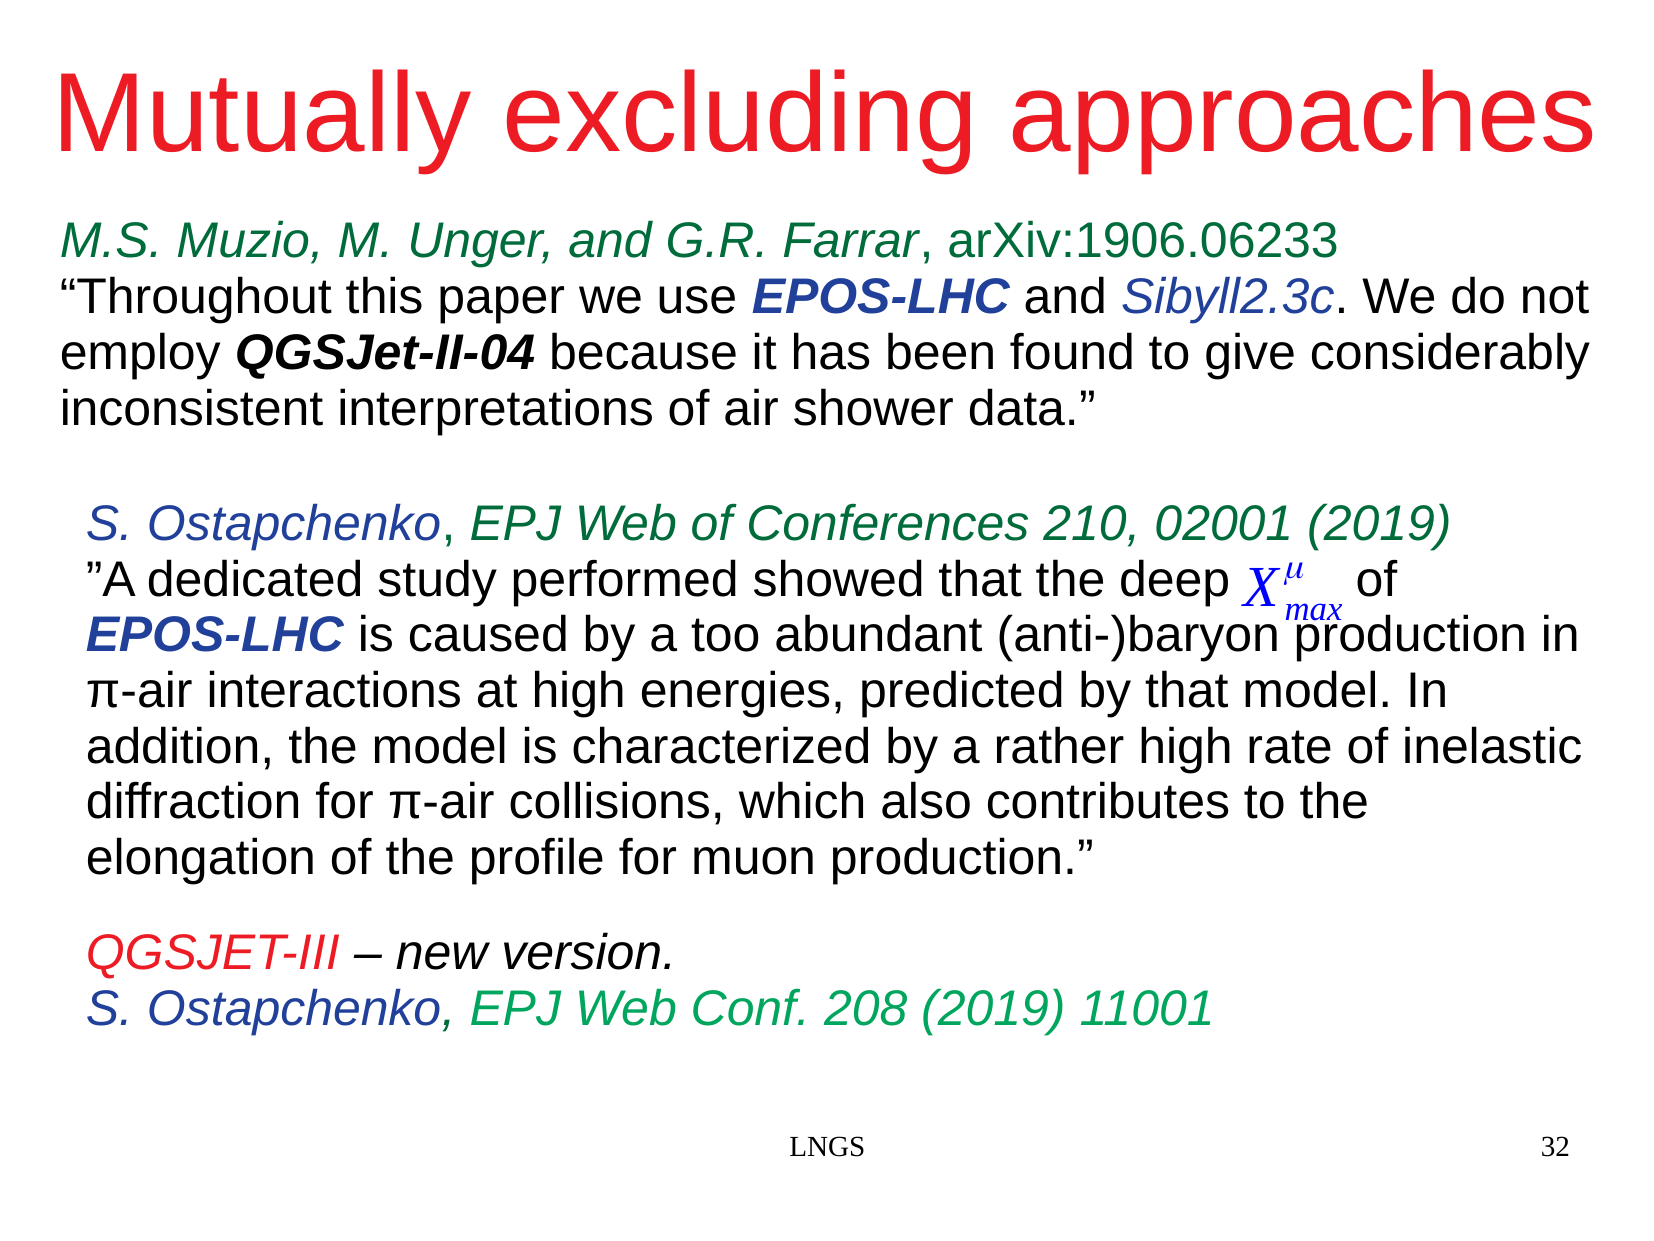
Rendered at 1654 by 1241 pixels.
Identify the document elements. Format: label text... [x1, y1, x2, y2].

text_box M.S. Muzio, M. Unger, and G.R. Farrar, arXiv:1906.06233 “Throughout this paper we use EPOS-LHC and Sibyll2.3c. We do not employ QGSJet-II-04 because it has been found to give considerably inconsistent interpretations of air shower data.” [45, 205, 1639, 466]
chart [1232, 555, 1351, 628]
list S. Ostapchenko, EPJ Web of Conferences 210, 02001 (2019) ”A dedicated study performed showed that the deep of EPOS-LHC is caused by a too abundant (anti-)baryon production in π-air interactions at high energies, predicted by that model. In addition, the model is characterized by a rather high rate of inelastic diffraction for π-air collisions, which also contributes to the elongation of the profile for muon production.” QGSJET-III – new version. S. Ostapchenko, EPJ Web Conf. 208 (2019) 11001 [15, 495, 1590, 1110]
title Mutually excluding approaches [14, 30, 1635, 196]
